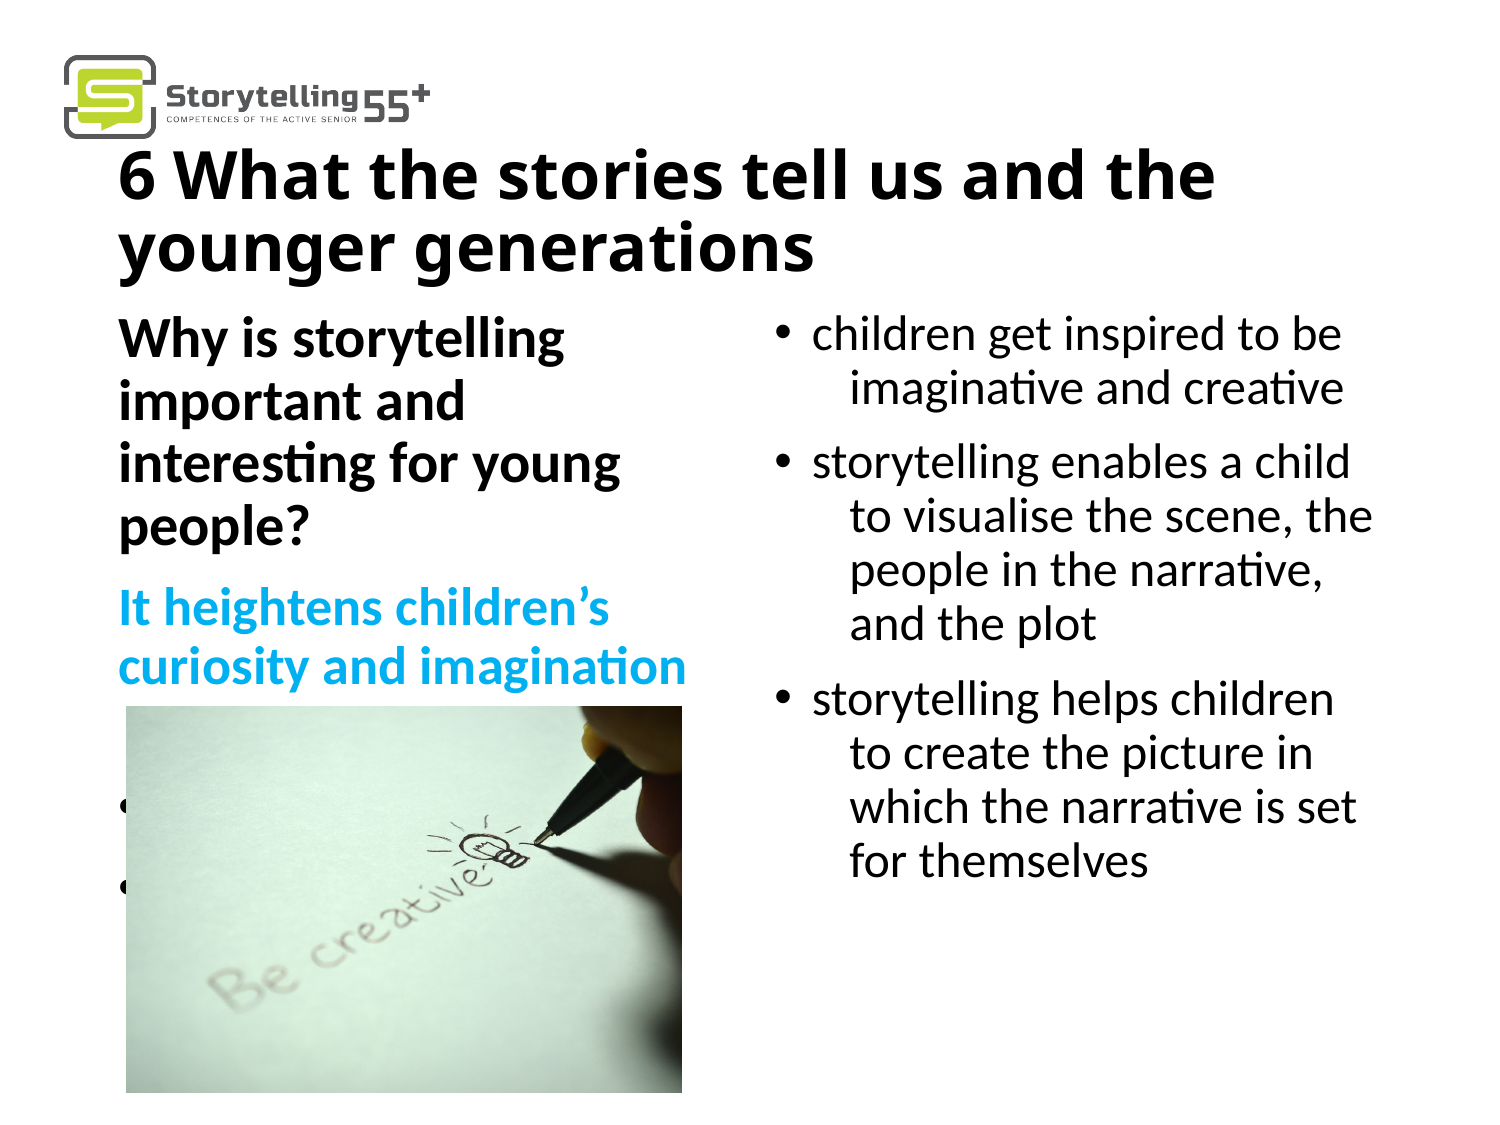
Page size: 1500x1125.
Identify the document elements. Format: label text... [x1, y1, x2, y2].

title 6 What the stories tell us and the younger generations [103, 127, 1397, 300]
picture [64, 55, 430, 139]
list Why is storytelling important and interesting for young people? It heightens children’s curiosity and imagination [103, 299, 741, 1014]
picture [126, 706, 682, 1093]
list children get inspired to be imaginative and creative storytelling enables a child to visualise the scene, the people in the narrative, and the plot storytelling helps children to create the picture in which the narrative is set for themselves [759, 299, 1397, 1014]
